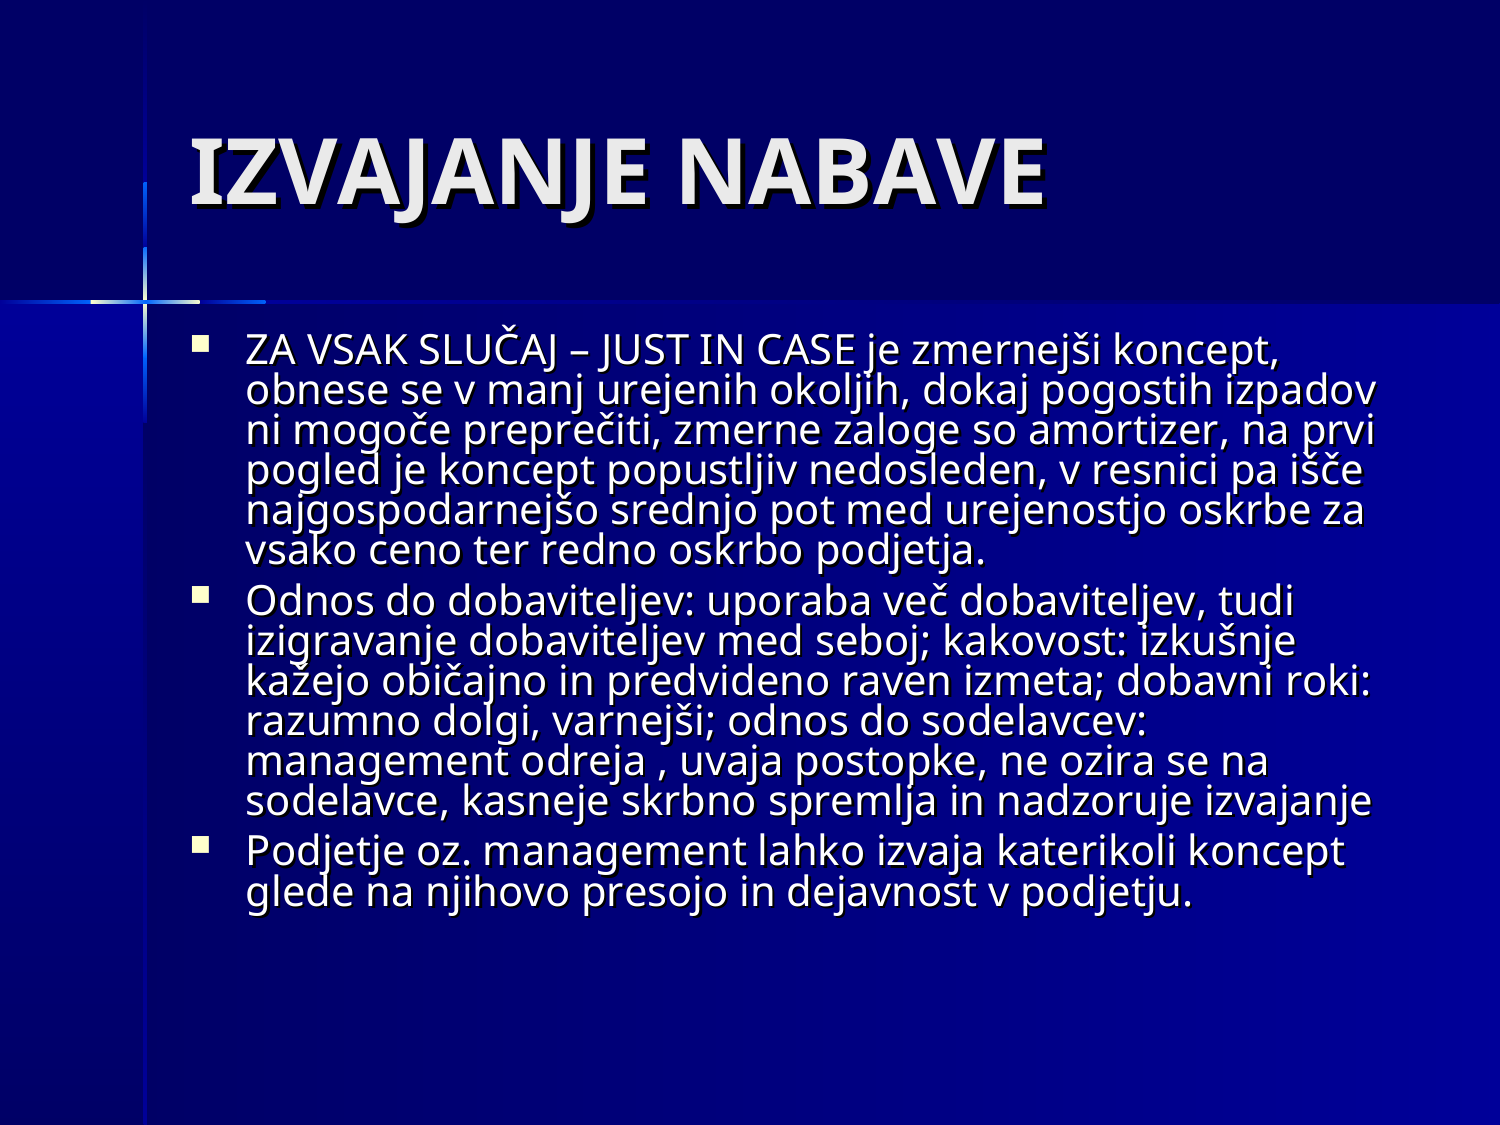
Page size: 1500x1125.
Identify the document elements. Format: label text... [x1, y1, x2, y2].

title IZVAJANJE NABAVE [174, 49, 1413, 285]
list ZA VSAK SLUČAJ – JUST IN CASE je zmernejši koncept, obnese se v manj urejenih okoljih, dokaj pogostih izpadov ni mogoče preprečiti, zmerne zaloge so amortizer, na prvi pogled je koncept popustljiv nedosleden, v resnici pa išče najgospodarnejšo srednjo pot med urejenostjo oskrbe za vsako ceno ter redno oskrbo podjetja. Odnos do dobaviteljev: uporaba več dobaviteljev, tudi izigravanje dobaviteljev med seboj; kakovost: izkušnje kažejo običajno in predvideno raven izmeta; dobavni roki: razumno dolgi, varnejši; odnos do sodelavcev: management odreja , uvaja postopke, ne ozira se na sodelavce, kasneje skrbno spremlja in nadzoruje izvajanje Podjetje oz. management lahko izvaja katerikoli koncept glede na njihovo presojo in dejavnost v podjetju. [174, 324, 1413, 1001]
